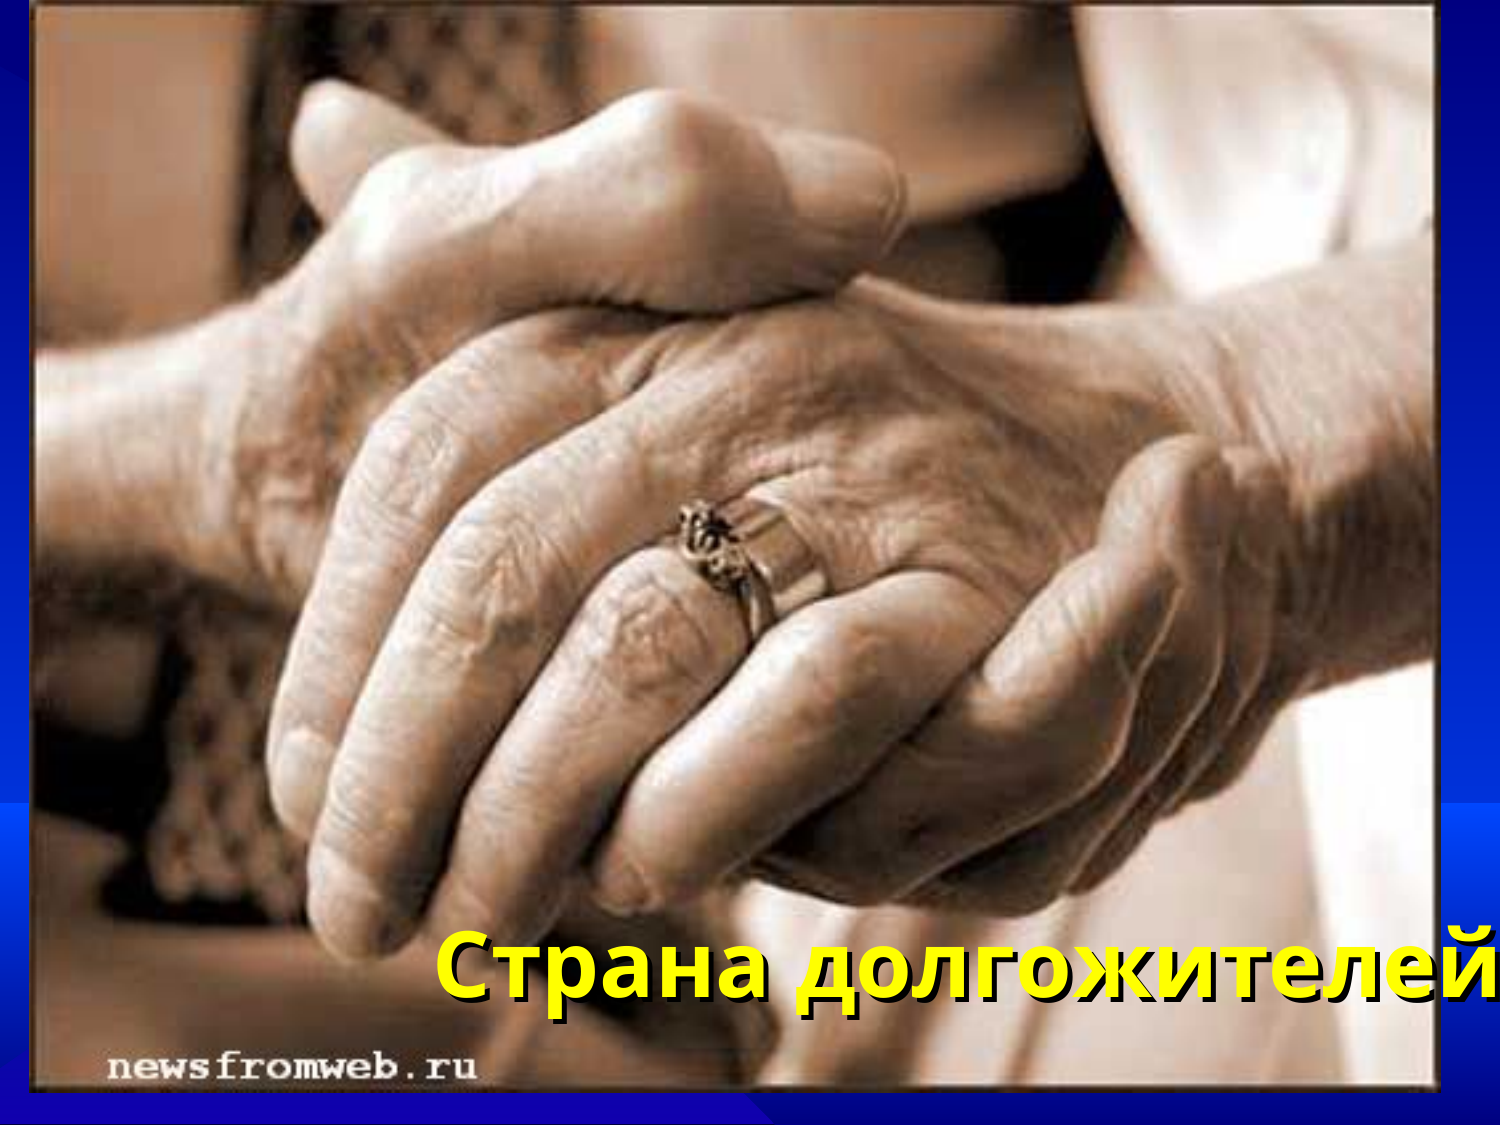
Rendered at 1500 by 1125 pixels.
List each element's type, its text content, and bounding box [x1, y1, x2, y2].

title Страна долгожителей [292, 867, 1500, 1055]
picture [29, 0, 1441, 1093]
